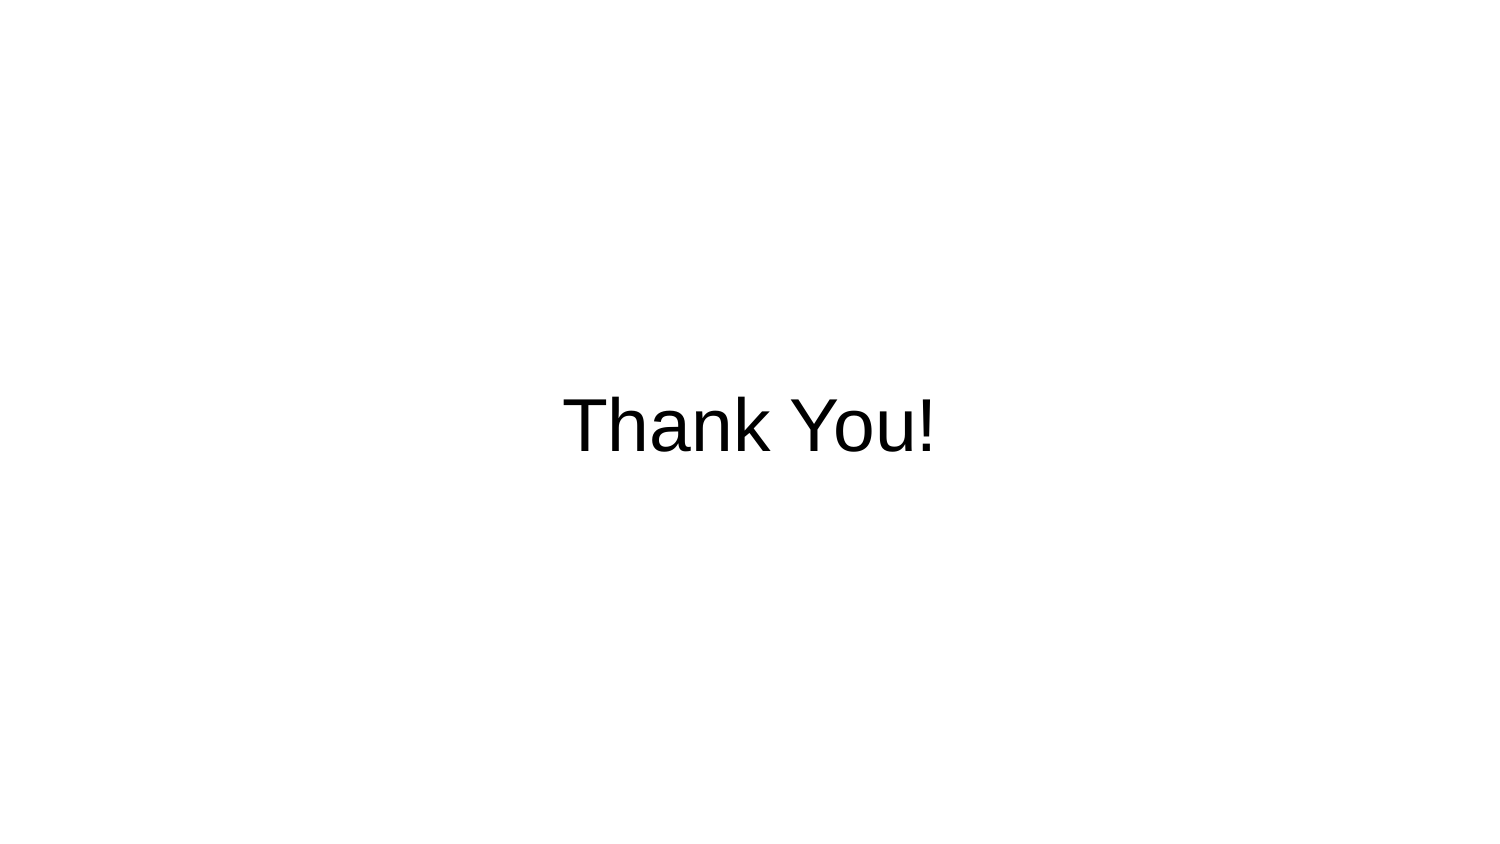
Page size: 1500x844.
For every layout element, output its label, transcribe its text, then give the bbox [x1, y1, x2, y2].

title Thank You! [51, 352, 1449, 491]
